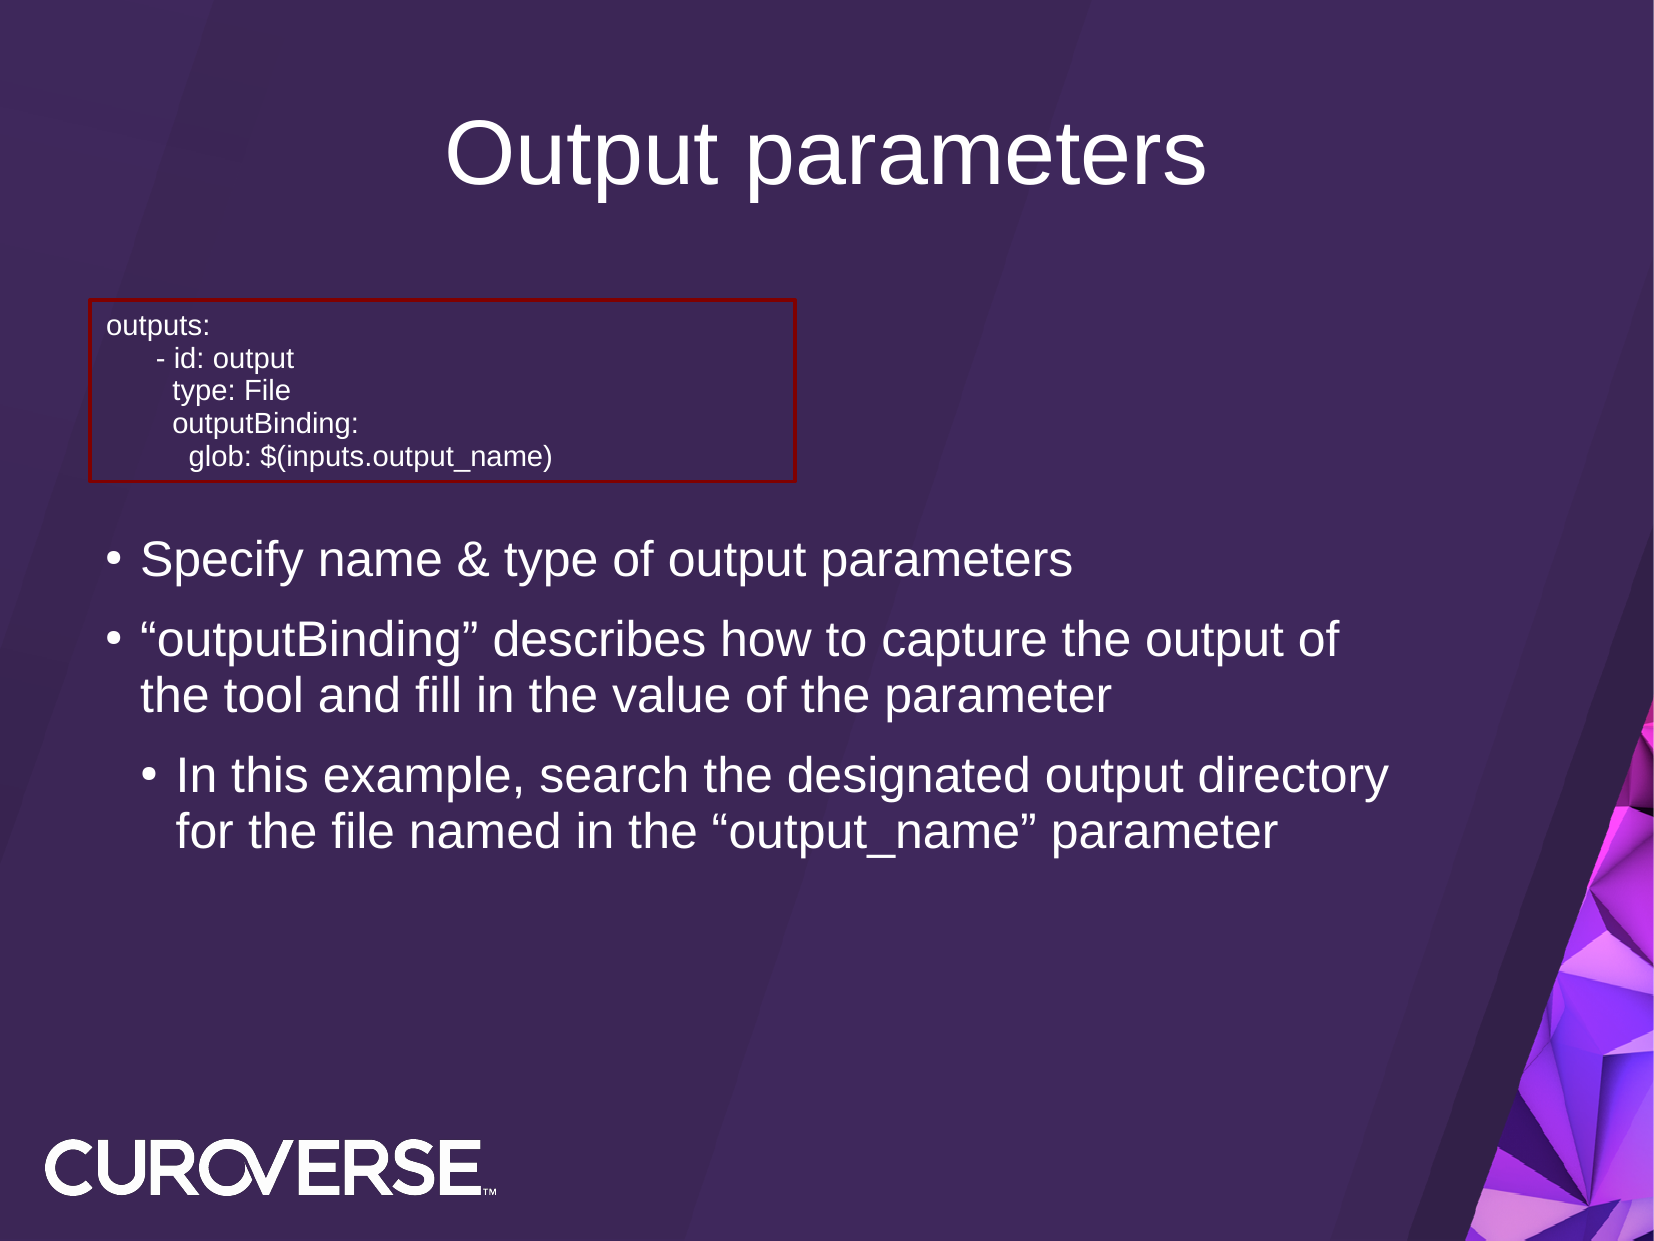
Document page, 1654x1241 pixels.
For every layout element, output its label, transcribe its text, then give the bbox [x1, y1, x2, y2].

title Output parameters [82, 49, 1571, 257]
picture [0, 0, 1654, 1241]
text_box outputs: - id: output type: File outputBinding: glob: $(inputs.output_name) [90, 299, 796, 482]
text_box Specify name & type of output parameters “outputBinding” describes how to capture the output of the tool and fill in the value of the parameter In this example, search the designated output directory for the file named in the “output_name” parameter [90, 524, 1411, 867]
